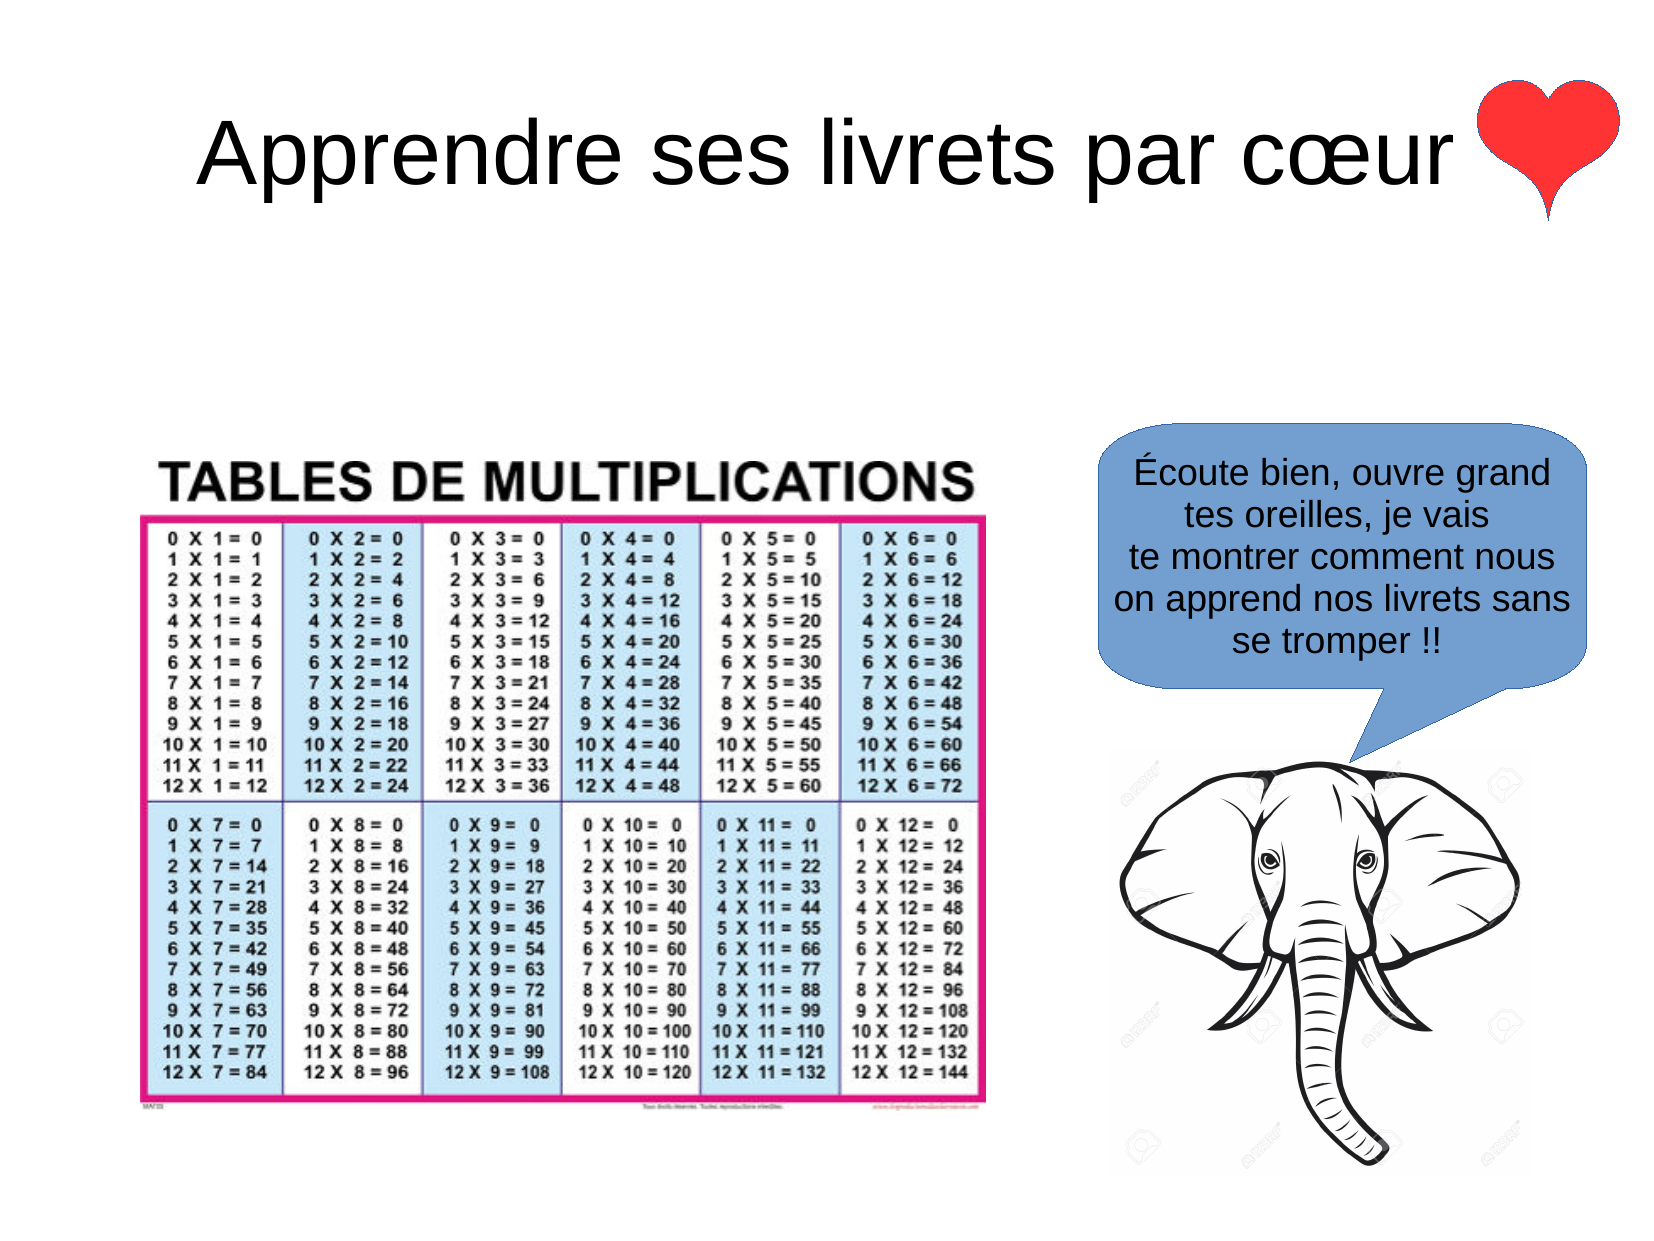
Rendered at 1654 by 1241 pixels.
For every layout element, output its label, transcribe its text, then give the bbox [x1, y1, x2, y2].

picture [140, 461, 986, 1111]
picture [1108, 750, 1531, 1177]
text_box Écoute bien, ouvre grand tes oreilles, je vais te montrer comment nous on apprend nos livrets sans se tromper !! [1098, 423, 1587, 763]
title Apprendre ses livrets par cœur [82, 49, 1571, 257]
text_box [1477, 80, 1620, 221]
